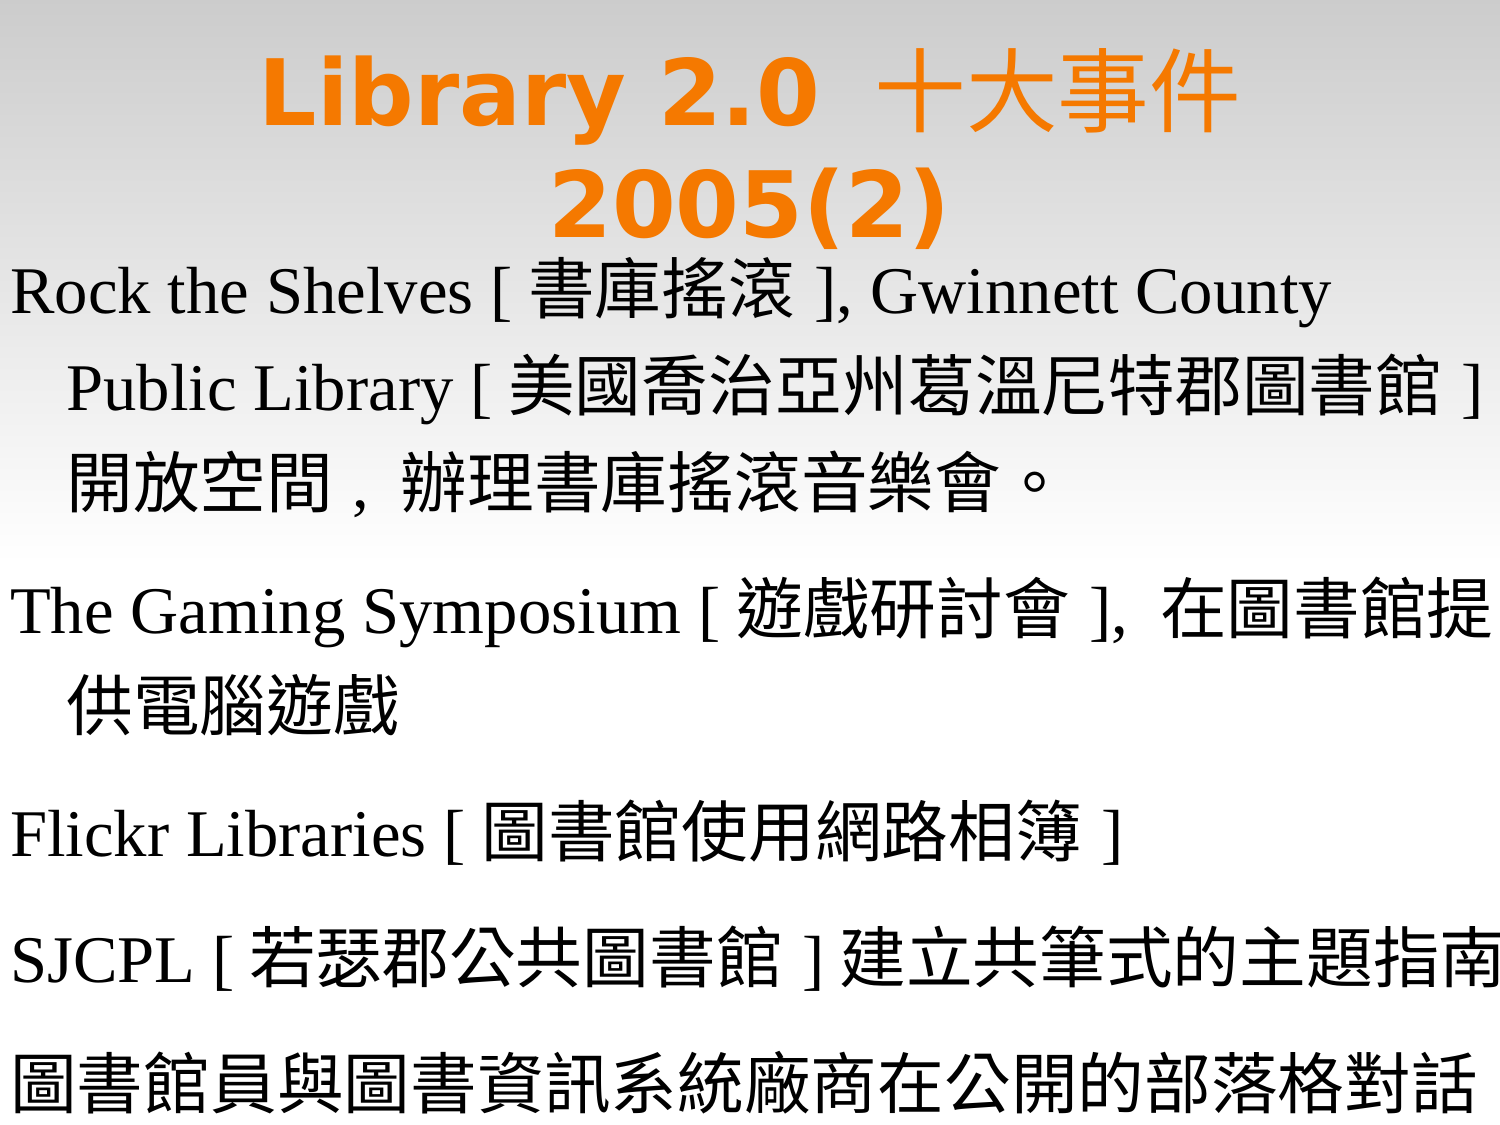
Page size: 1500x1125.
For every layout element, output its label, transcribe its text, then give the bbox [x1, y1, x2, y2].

title Library 2.0 十大事件 2005(2) [75, 25, 1425, 236]
list Rock the Shelves [書庫搖滾], Gwinnett County Public Library [美國喬治亞州葛溫尼特郡圖書館]開放空間, 辦理書庫搖滾音樂會。 The Gaming Symposium [遊戲研討會], 在圖書館提供電腦遊戲 Flickr Libraries [圖書館使用網路相簿] SJCPL [若瑟郡公共圖書館]建立共筆式的主題指南 圖書館員與圖書資訊系統廠商在公開的部落格對話 [10, 236, 1500, 1068]
